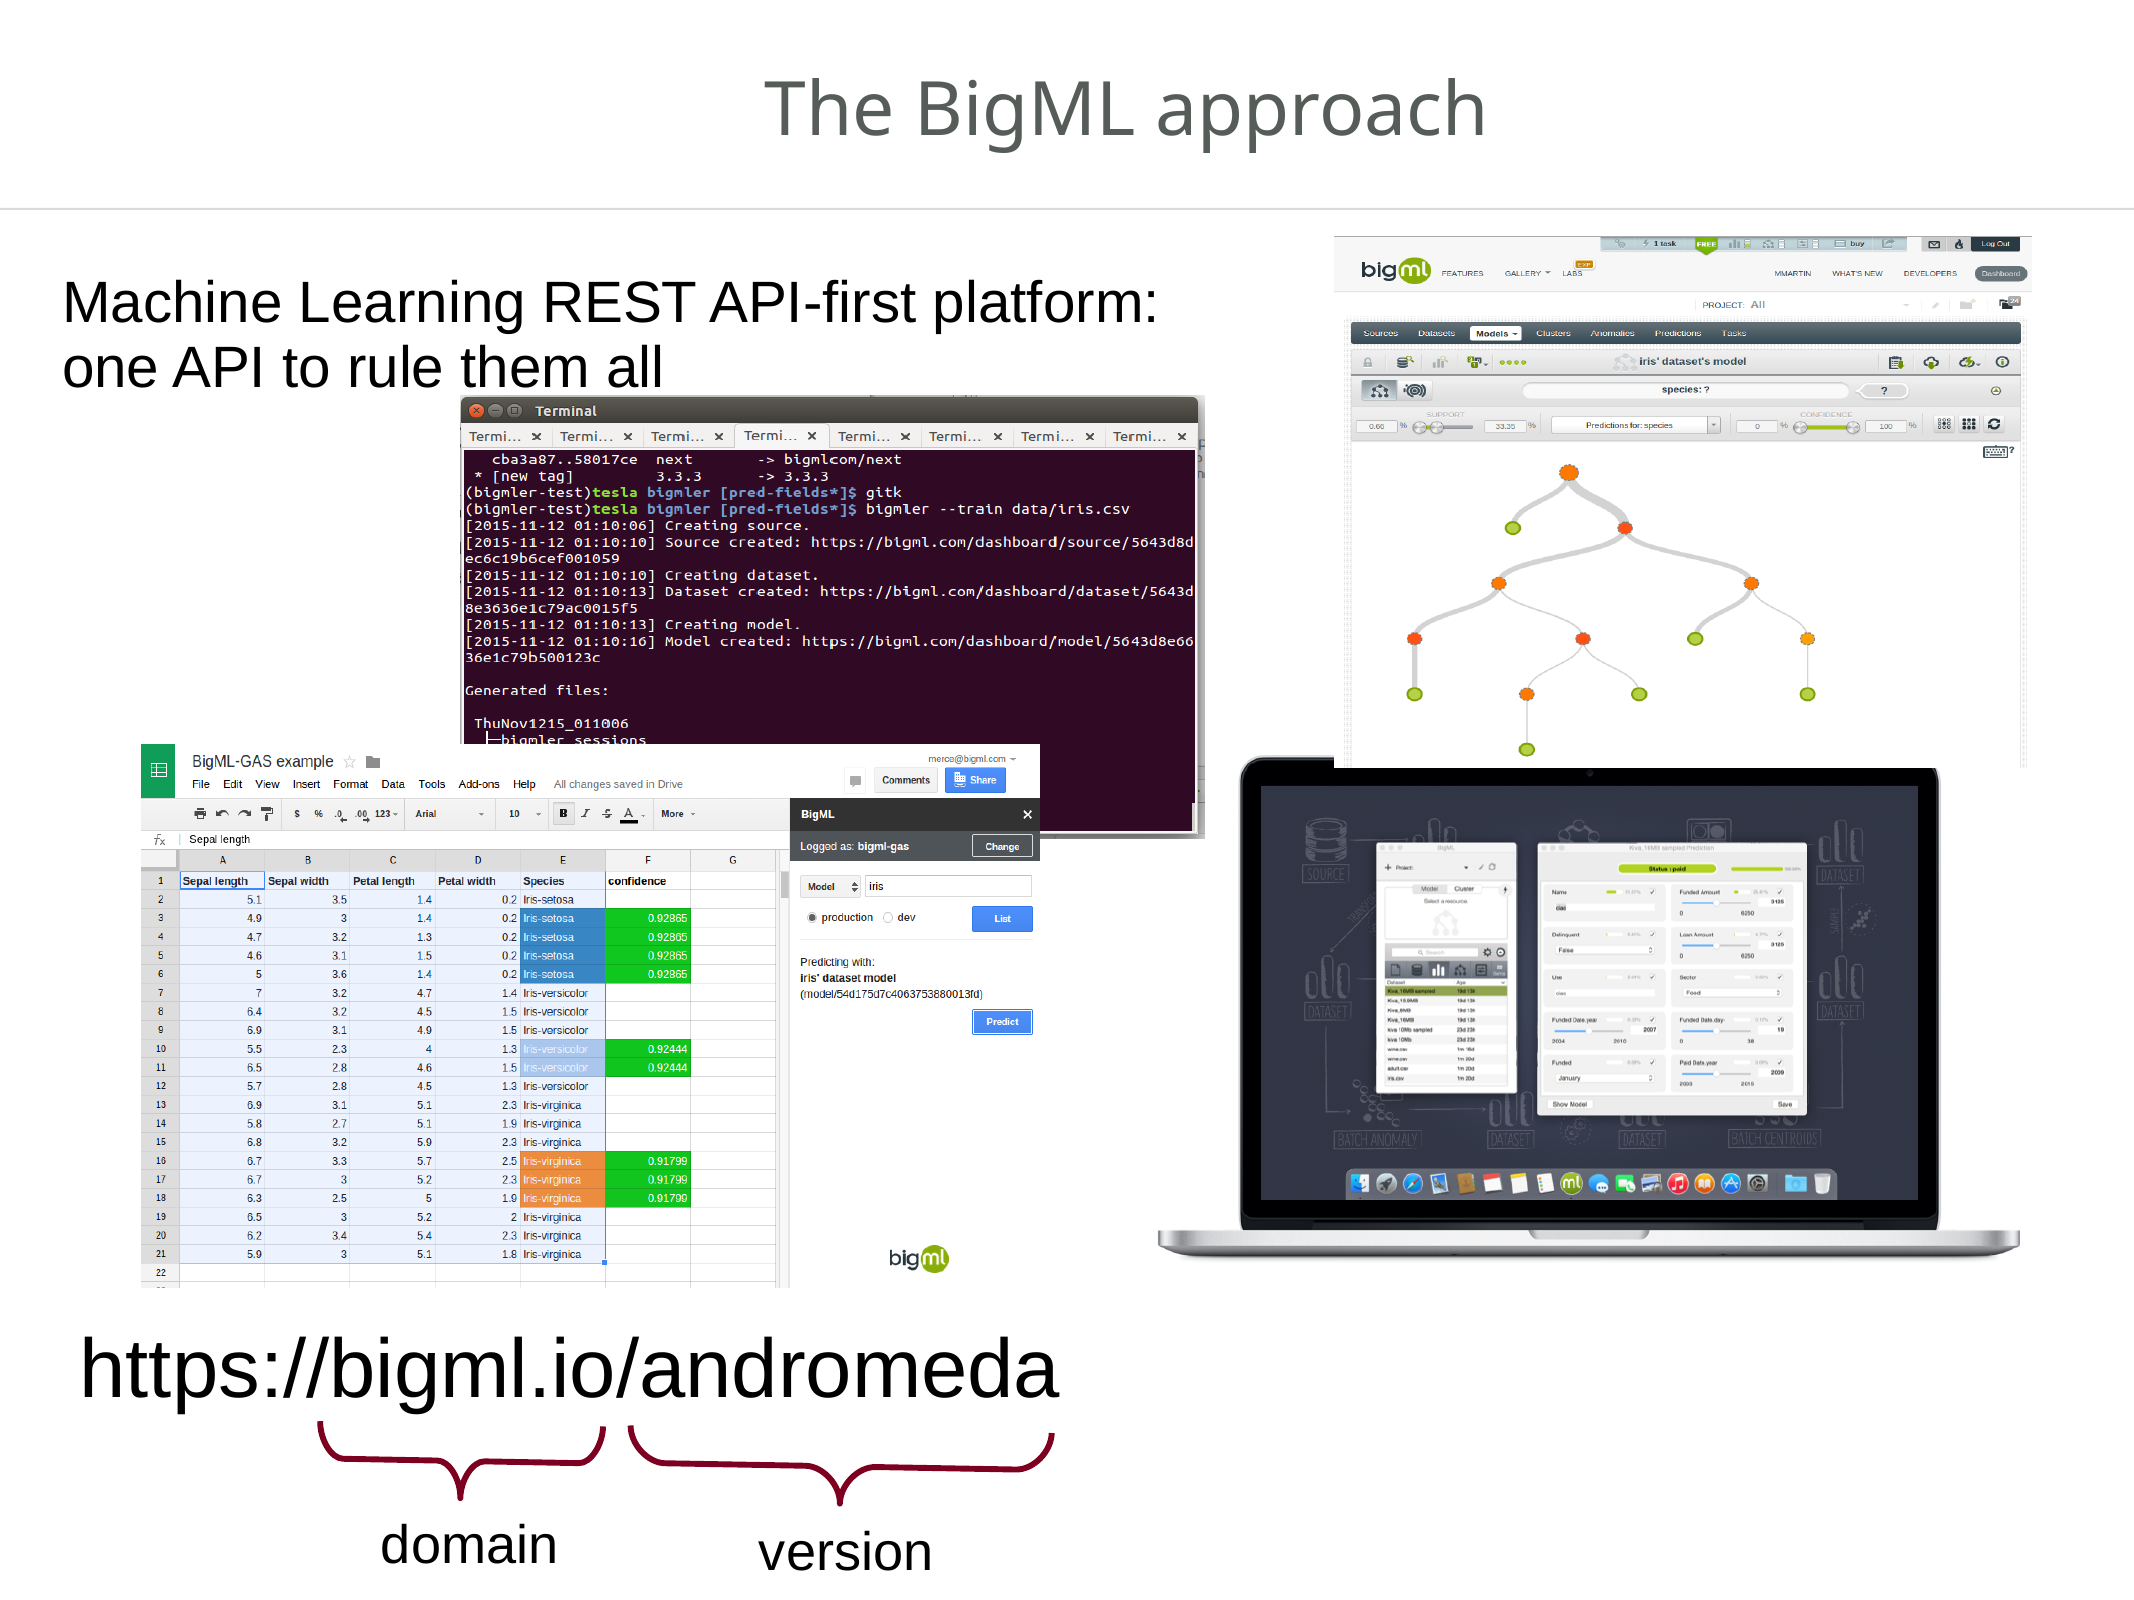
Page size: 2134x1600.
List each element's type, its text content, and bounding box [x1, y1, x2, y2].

title The BigML approach [216, 3, 2038, 209]
text_box version [744, 1514, 950, 1590]
picture [141, 236, 2032, 1288]
text_box Machine Learning REST API-first platform: one API to rule them all [47, 262, 1252, 408]
text_box https://bigml.io/andromeda [64, 1314, 1967, 1424]
text_box domain [366, 1507, 575, 1583]
